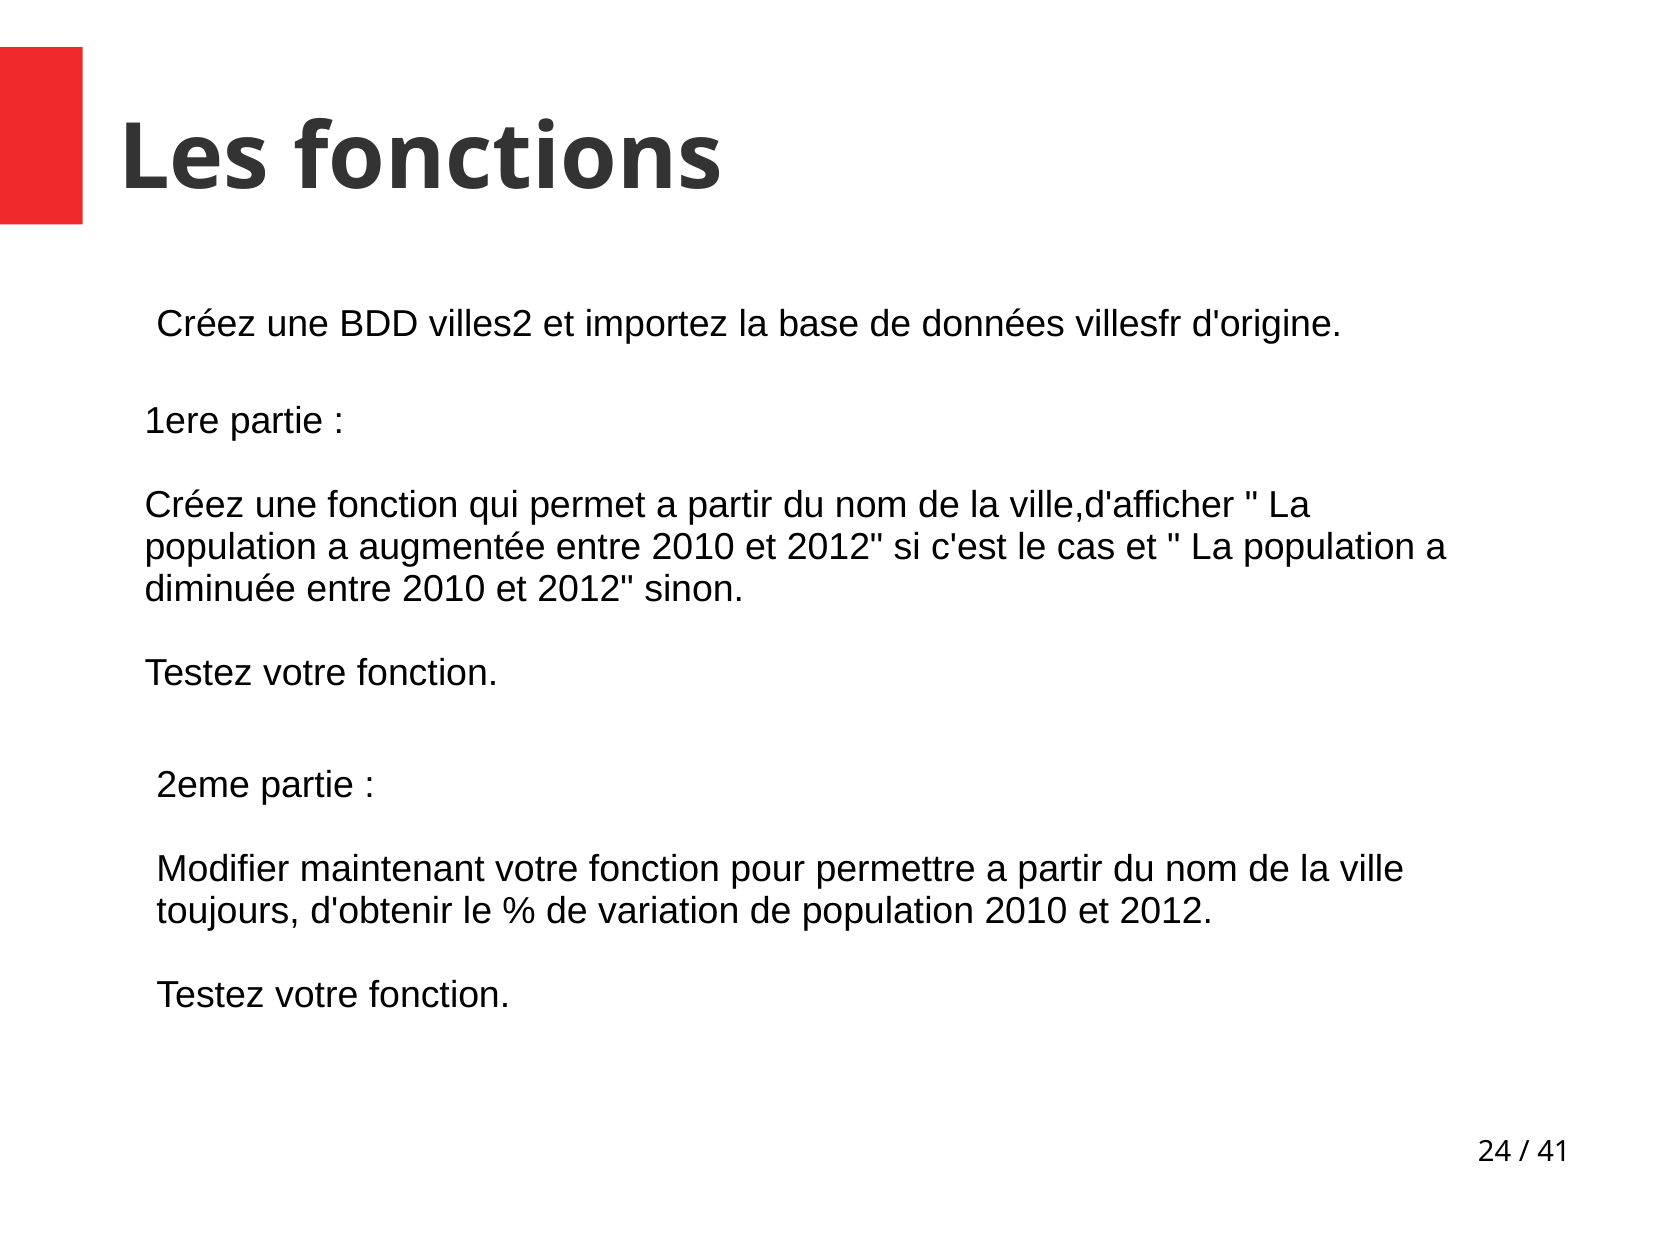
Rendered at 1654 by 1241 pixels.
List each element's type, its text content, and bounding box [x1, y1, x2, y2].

text_box Créez une BDD villes2 et importez la base de données villesfr d'origine. [141, 295, 1512, 353]
text_box 1ere partie : Créez une fonction qui permet a partir du nom de la ville,d'afficher " La population a augmentée entre 2010 et 2012" si c'est le cas et " La population a diminuée entre 2010 et 2012" sinon. Testez votre fonction. [129, 392, 1501, 701]
title Les fonctions [118, 49, 1571, 257]
text_box 2eme partie : Modifier maintenant votre fonction pour permettre a partir du nom de la ville toujours, d'obtenir le % de variation de population 2010 et 2012. Testez votre fonction. [141, 755, 1512, 1023]
